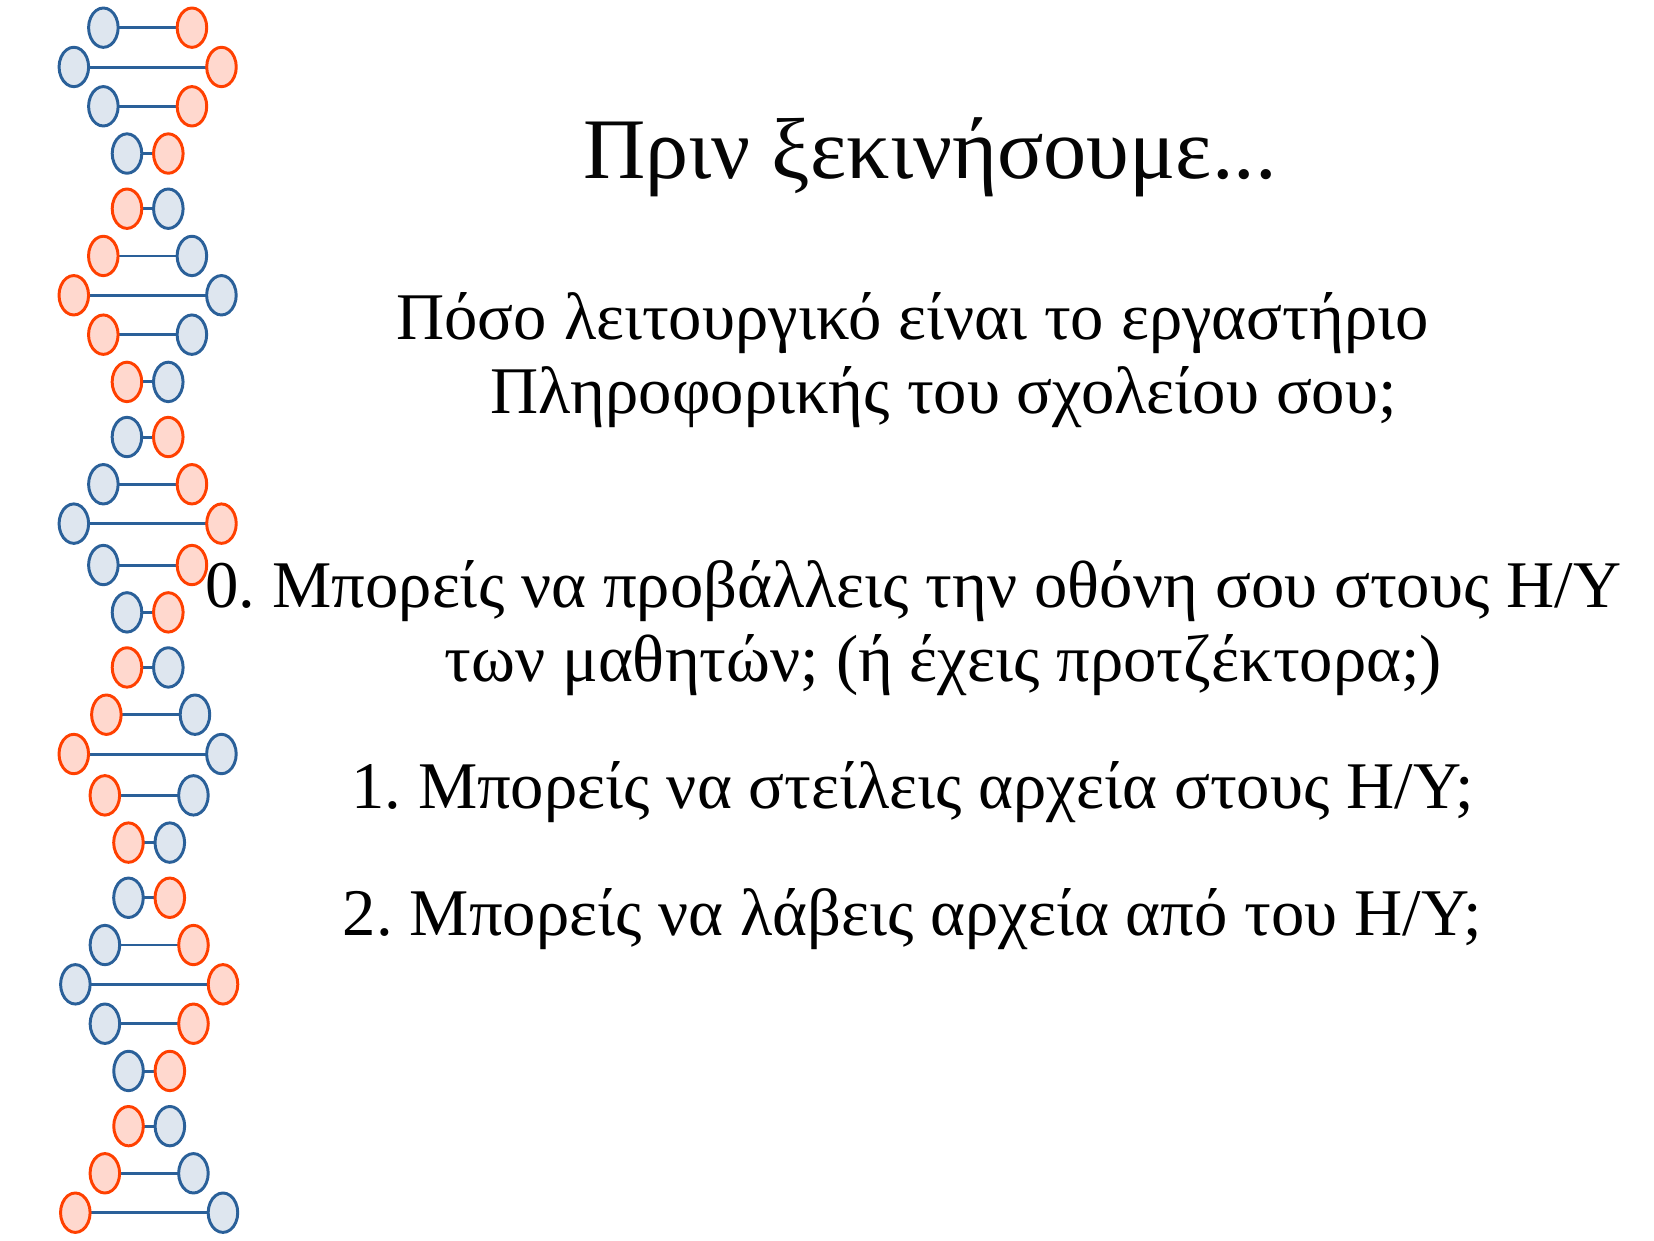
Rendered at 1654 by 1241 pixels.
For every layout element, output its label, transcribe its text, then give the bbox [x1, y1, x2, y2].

title Πριν ξεκινήσουμε... [265, 47, 1595, 252]
list Πόσο λειτουργικό είναι το εργαστήριο Πληροφορικής του σχολείου σου; 0. Μπορείς να προβάλλεις την οθόνη σου στους Η/Υ των μαθητών; (ή έχεις προτζέκτορα;) 1. Μπορείς να στείλεις αρχεία στους Η/Υ; 2. Μπορείς να λάβεις αρχεία από του Η/Υ; [133, 279, 1622, 1026]
